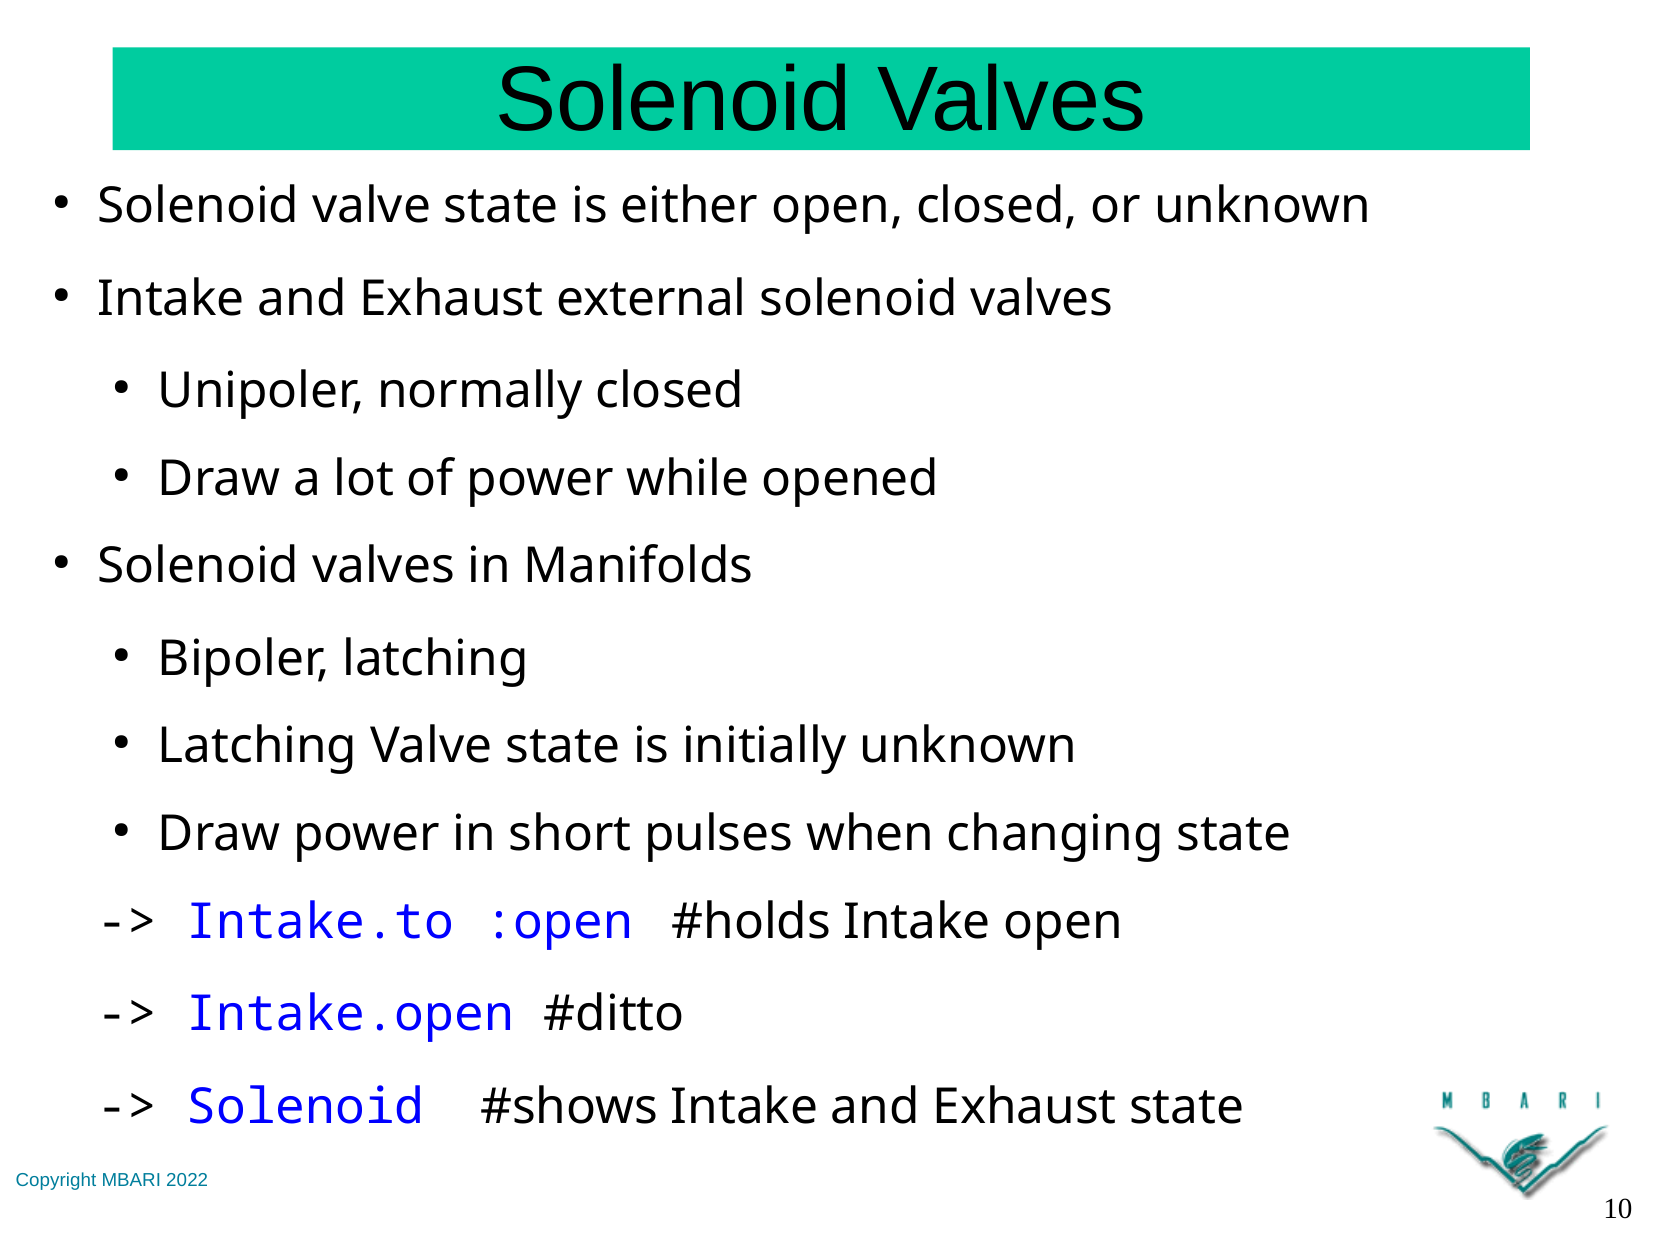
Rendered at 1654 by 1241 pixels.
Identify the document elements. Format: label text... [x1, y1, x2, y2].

picture [1426, 1138, 1613, 1200]
list Solenoid valve state is either open, closed, or unknown Intake and Exhaust external solenoid valves Unipoler, normally closed Draw a lot of power while opened Solenoid valves in Manifolds Bipoler, latching Latching Valve state is initially unknown Draw power in short pulses when changing state -> Intake.to :open #holds Intake open -> Intake.open #ditto -> Solenoid #shows Intake and Exhaust state [37, 169, 1613, 1138]
title Solenoid Valves [112, 47, 1530, 151]
